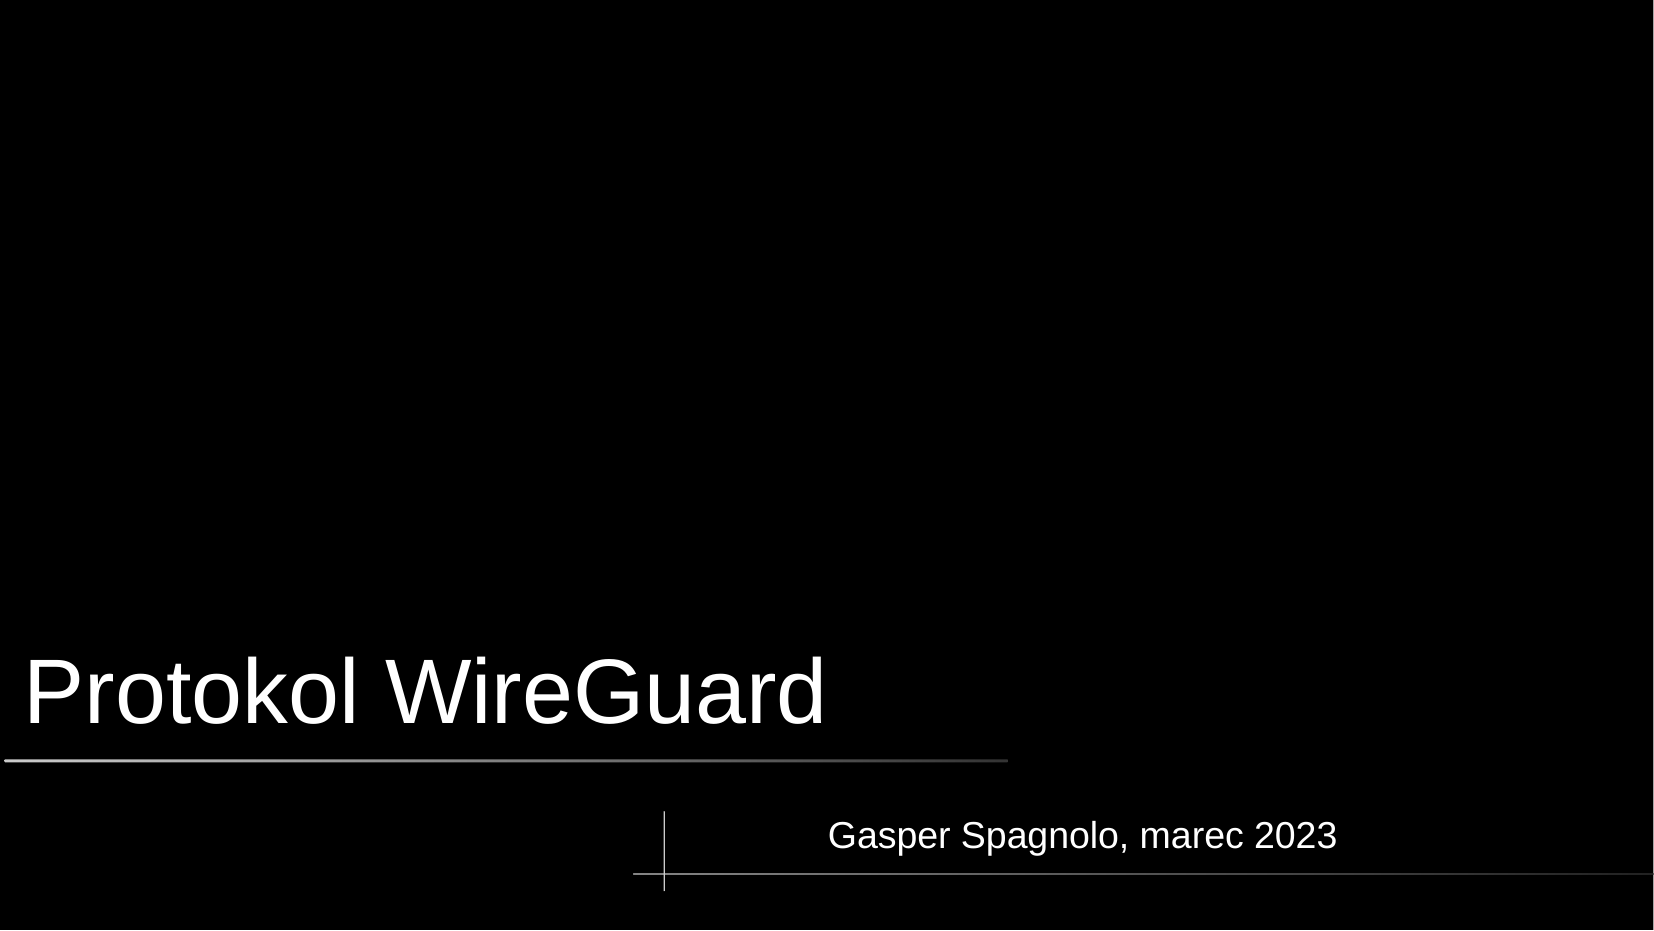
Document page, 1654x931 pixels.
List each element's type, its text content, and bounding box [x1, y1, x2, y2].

text_box Gasper Spagnolo, marec 2023 [813, 806, 1538, 863]
title Protokol WireGuard [23, 637, 1501, 746]
